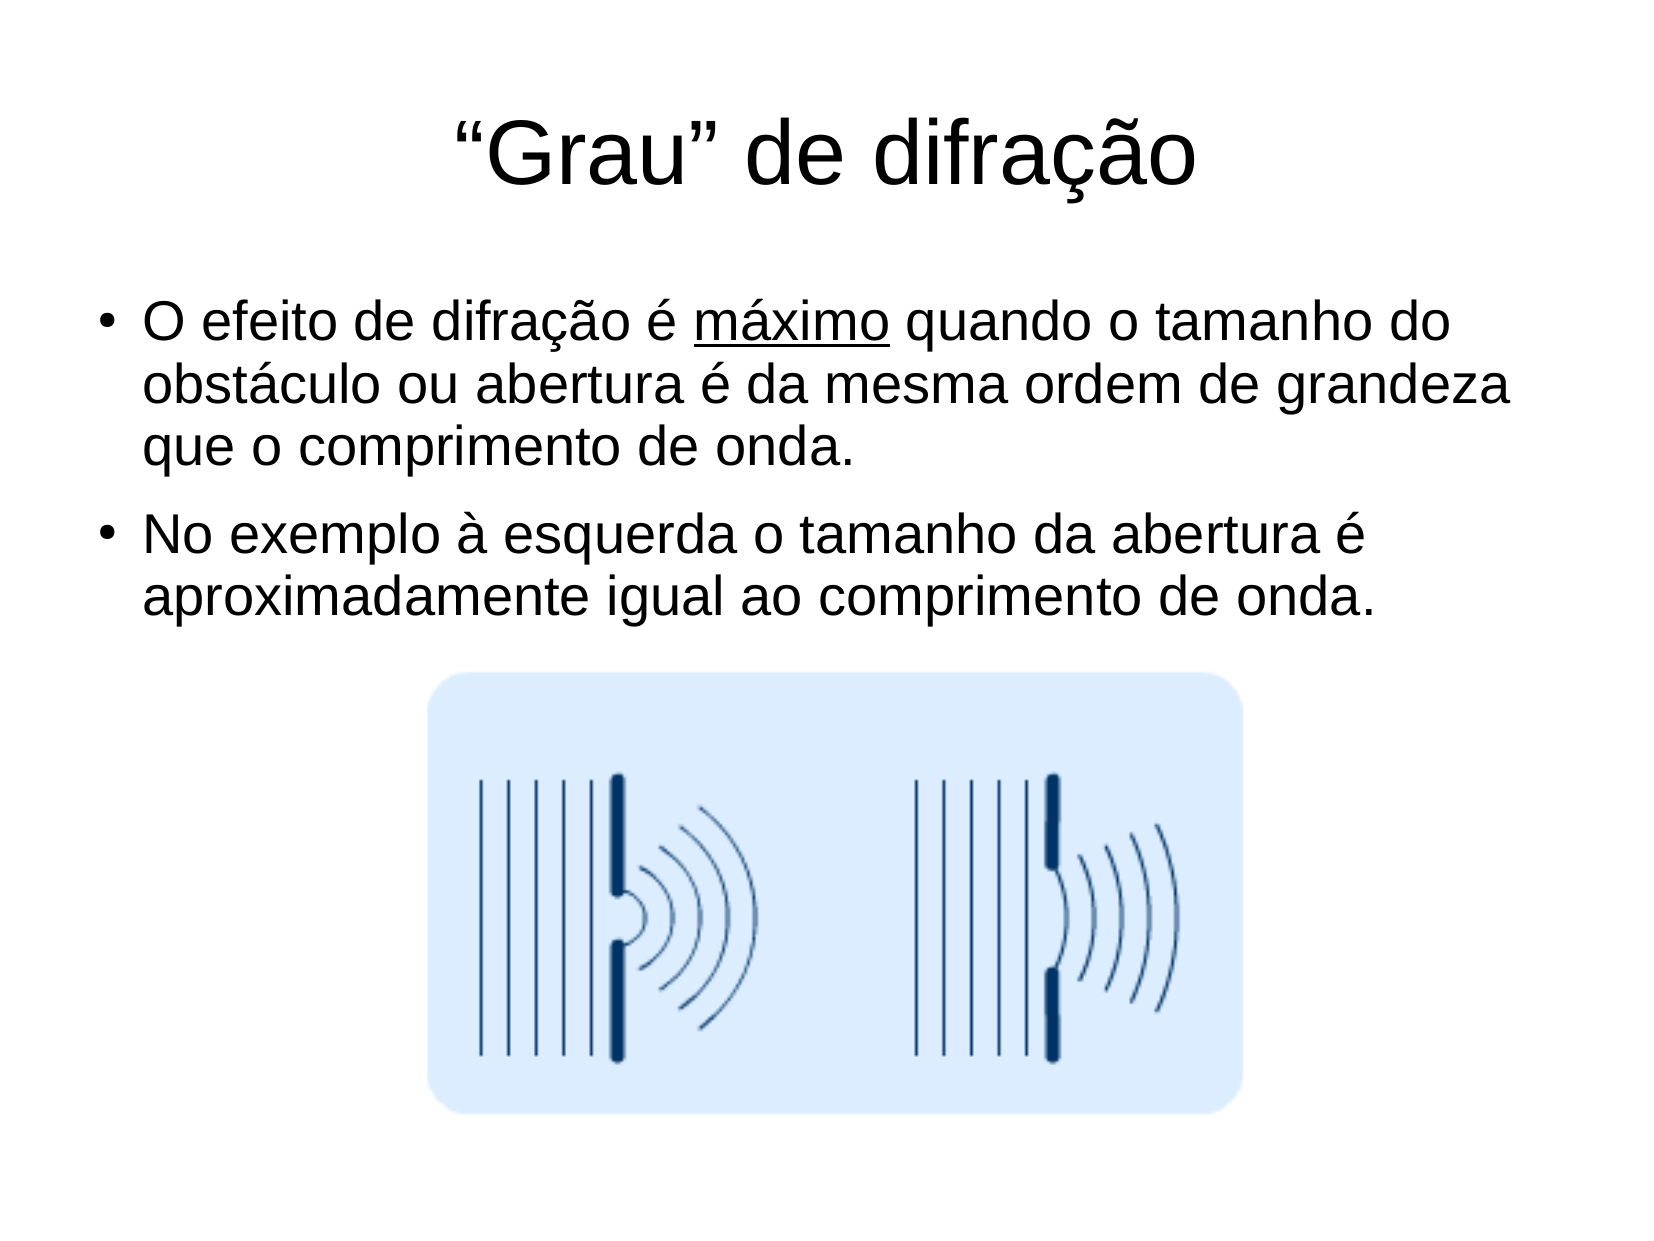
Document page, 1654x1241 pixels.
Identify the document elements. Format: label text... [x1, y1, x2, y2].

title “Grau” de difração [82, 49, 1571, 257]
picture [420, 665, 1252, 1124]
list O efeito de difração é máximo quando o tamanho do obstáculo ou abertura é da mesma ordem de grandeza que o comprimento de onda. No exemplo à esquerda o tamanho da abertura é aproximadamente igual ao comprimento de onda. [82, 290, 1571, 634]
